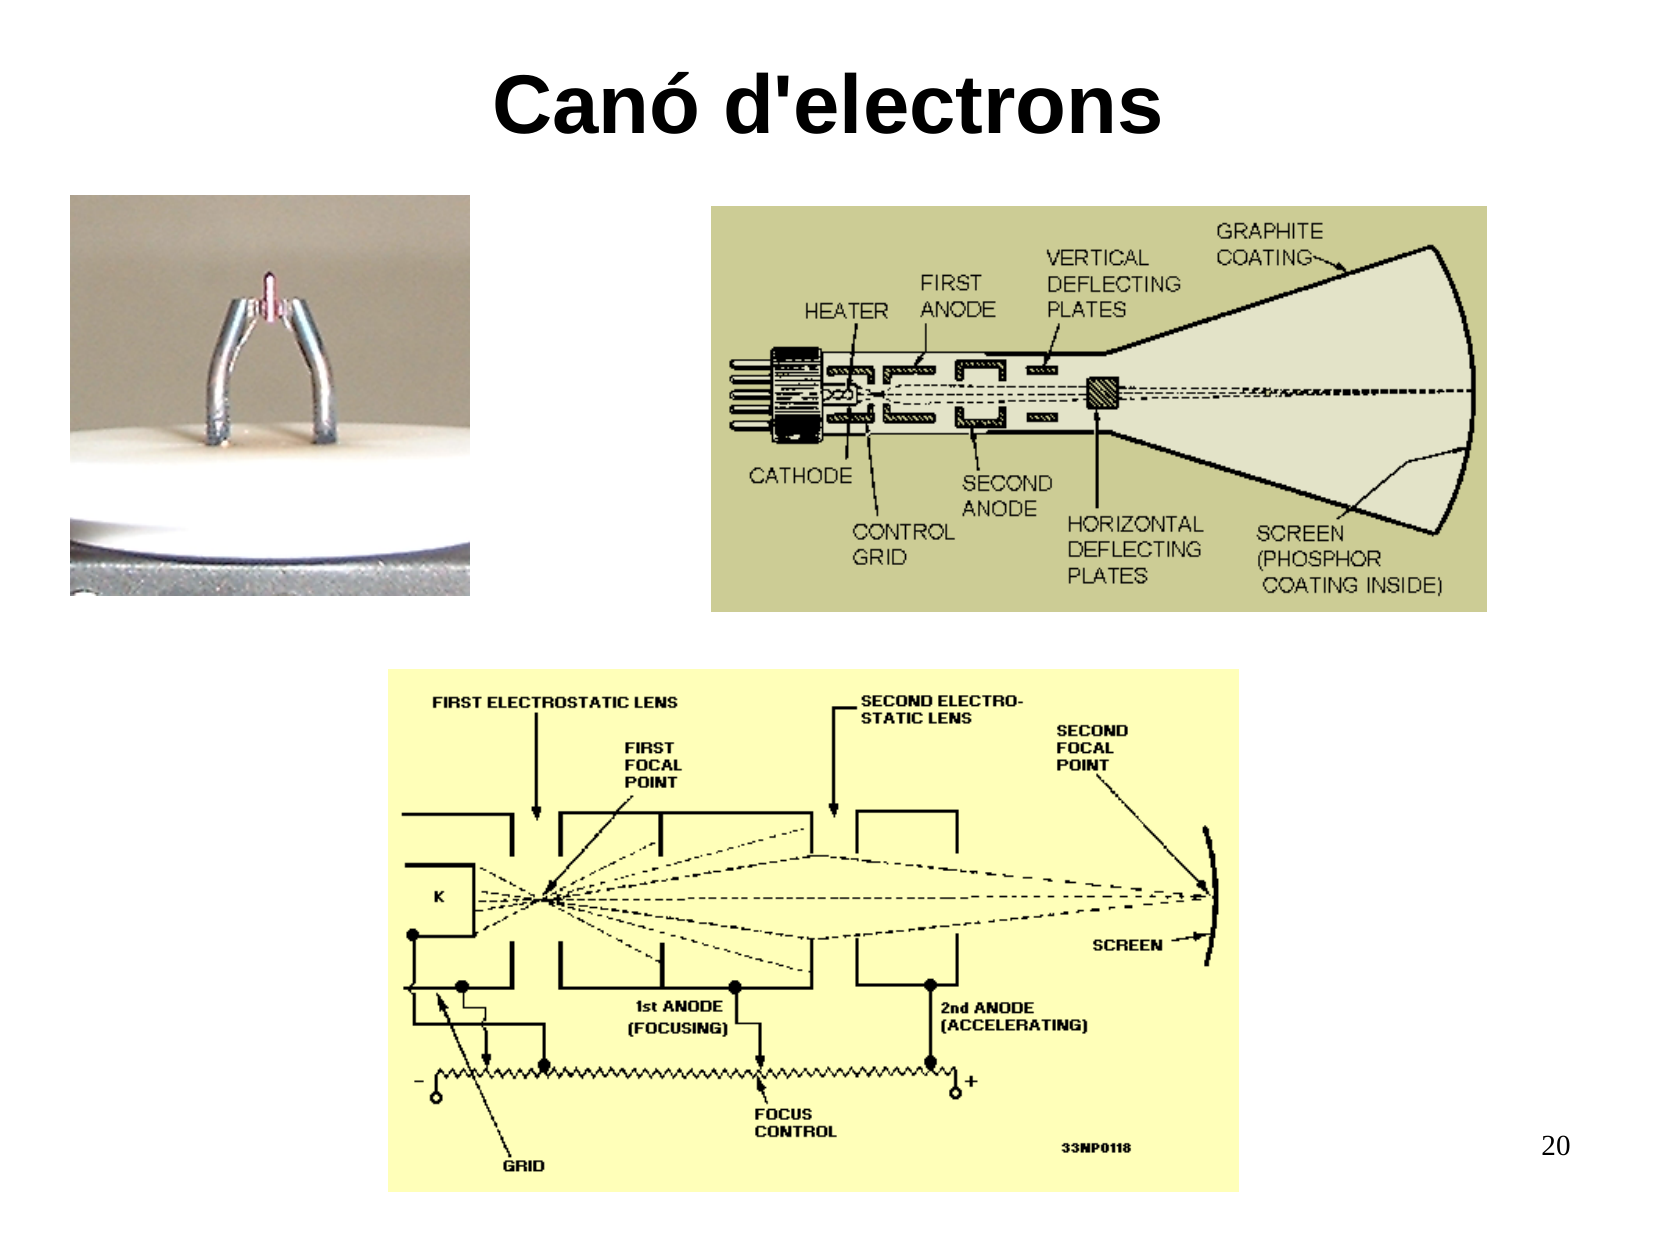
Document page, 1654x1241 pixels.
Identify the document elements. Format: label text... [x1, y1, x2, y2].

picture [70, 195, 470, 596]
picture [711, 206, 1487, 612]
text_box Canó d'electrons [149, 51, 1507, 160]
picture [388, 669, 1239, 1192]
